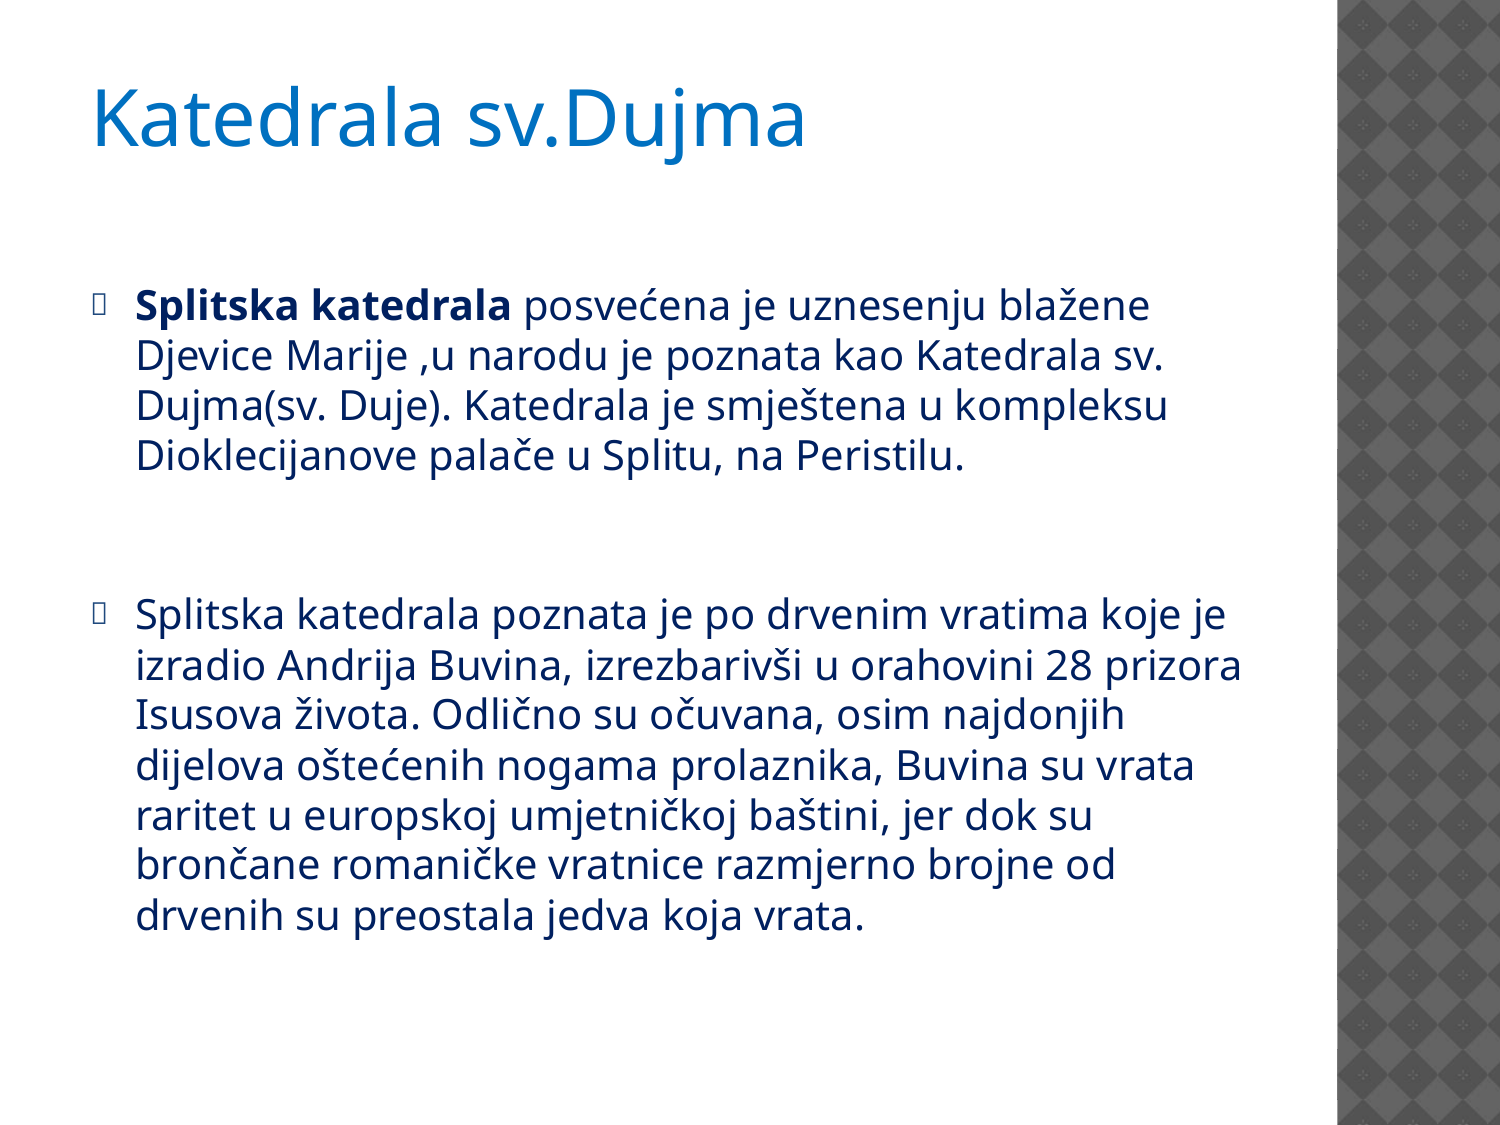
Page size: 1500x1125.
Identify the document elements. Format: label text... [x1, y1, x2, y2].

picture [1337, 0, 1500, 1125]
title Katedrala sv.Dujma [75, 52, 1263, 240]
list Splitska katedrala posvećena je uznesenju blažene Djevice Marije ,u narodu je poznata kao Katedrala sv. Dujma(sv. Duje). Katedrala je smještena u kompleksu Dioklecijanove palače u Splitu, na Peristilu. Splitska katedrala poznata je po drvenim vratima koje je izradio Andrija Buvina, izrezbarivši u orahovini 28 prizora Isusova života. Odlično su očuvana, osim najdonjih dijelova oštećenih nogama prolaznika, Buvina su vrata raritet u europskoj umjetničkoj baštini, jer dok su brončane romaničke vratnice razmjerno brojne od drvenih su preostala jedva koja vrata. [75, 264, 1263, 1041]
